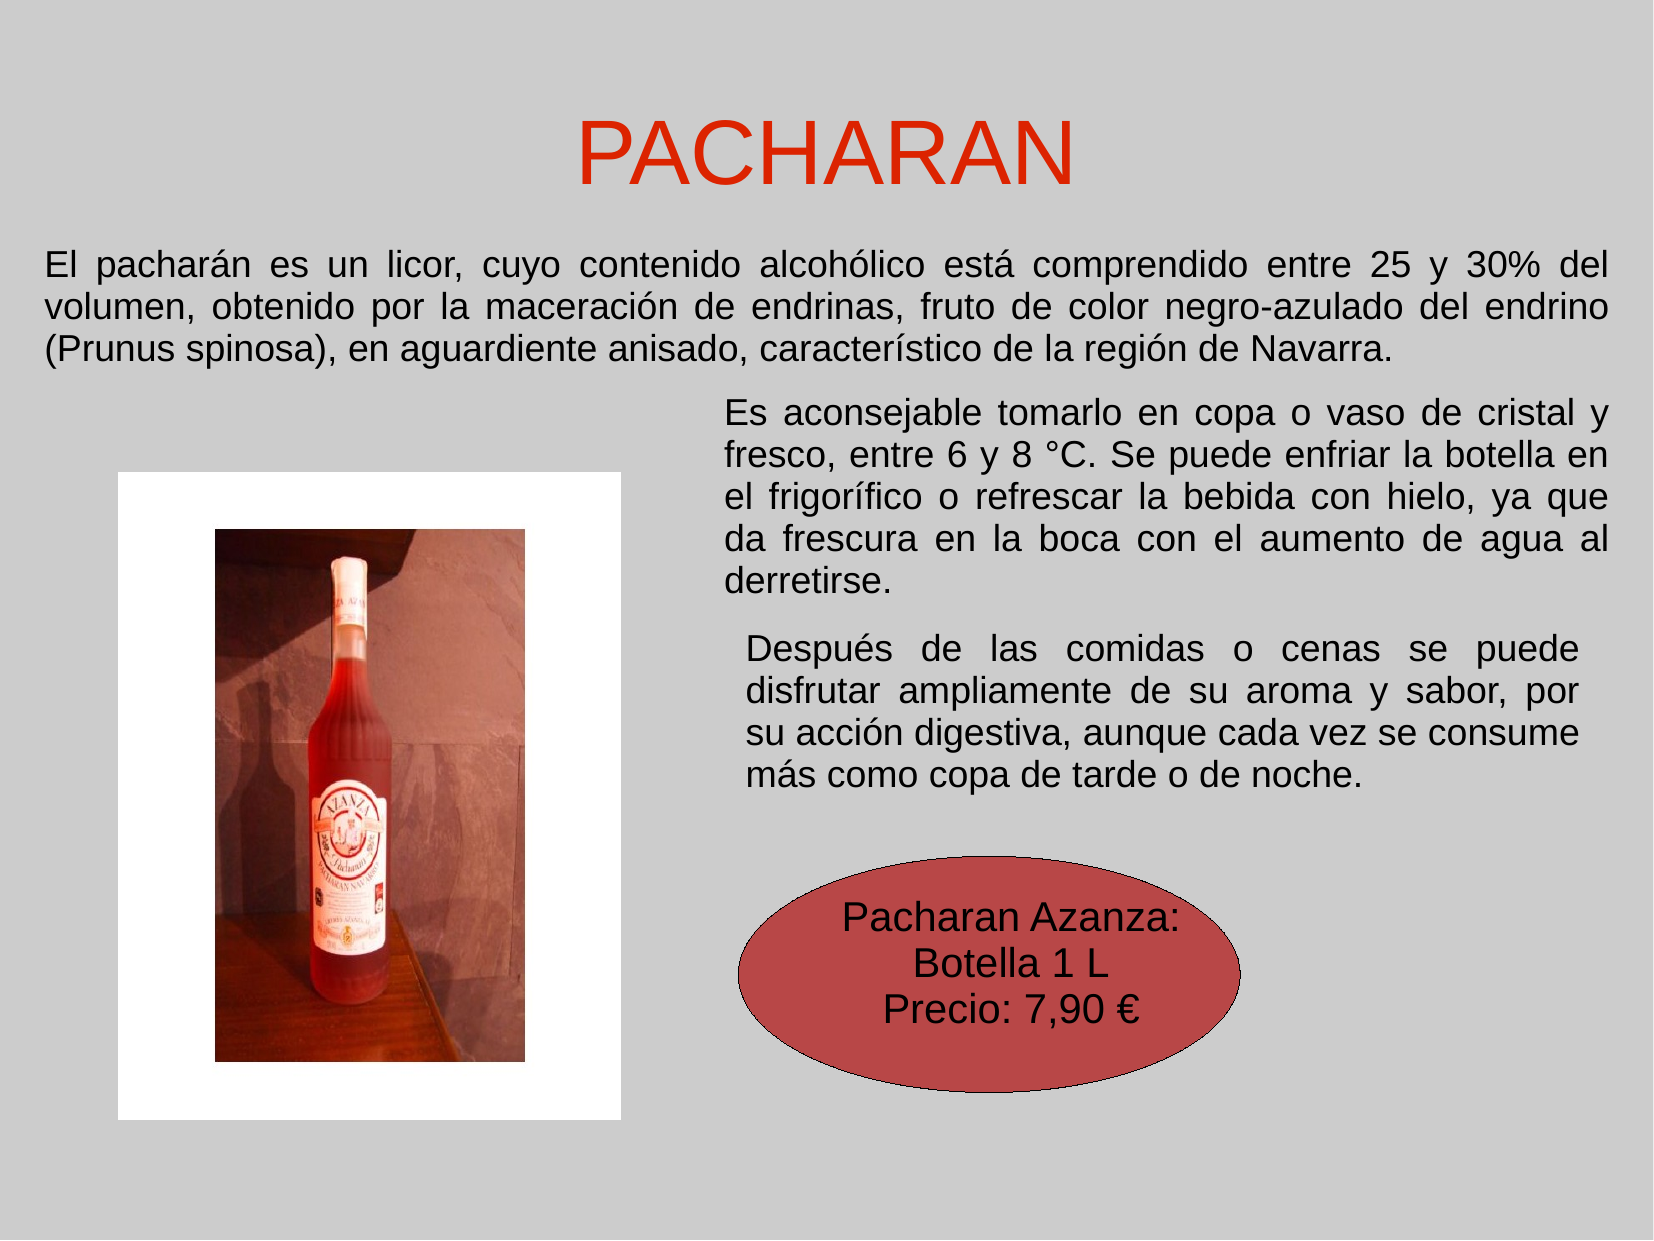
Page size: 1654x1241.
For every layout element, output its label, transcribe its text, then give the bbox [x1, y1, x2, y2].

text_box Es aconsejable tomarlo en copa o vaso de cristal y fresco, entre 6 y 8 °C. Se puede enfriar la botella en el frigorífico o refrescar la bebida con hielo, ya que da frescura en la boca con el aumento de agua al derretirse. [709, 383, 1625, 609]
text_box [738, 856, 1241, 1093]
title PACHARAN [82, 56, 1571, 236]
text_box Después de las comidas o cenas se puede disfrutar ampliamente de su aroma y sabor, por su acción digestiva, aunque cada vez se consume más como copa de tarde o de noche. [730, 620, 1595, 836]
text_box Pacharan Azanza: Botella 1 L Precio: 7,90 € [826, 885, 1196, 1041]
picture [118, 472, 621, 1120]
text_box El pacharán es un licor, cuyo contenido alcohólico está comprendido entre 25 y 30% del volumen, obtenido por la maceración de endrinas, fruto de color negro-azulado del endrino (Prunus spinosa), en aguardiente anisado, característico de la región de Navarra. [29, 236, 1625, 384]
